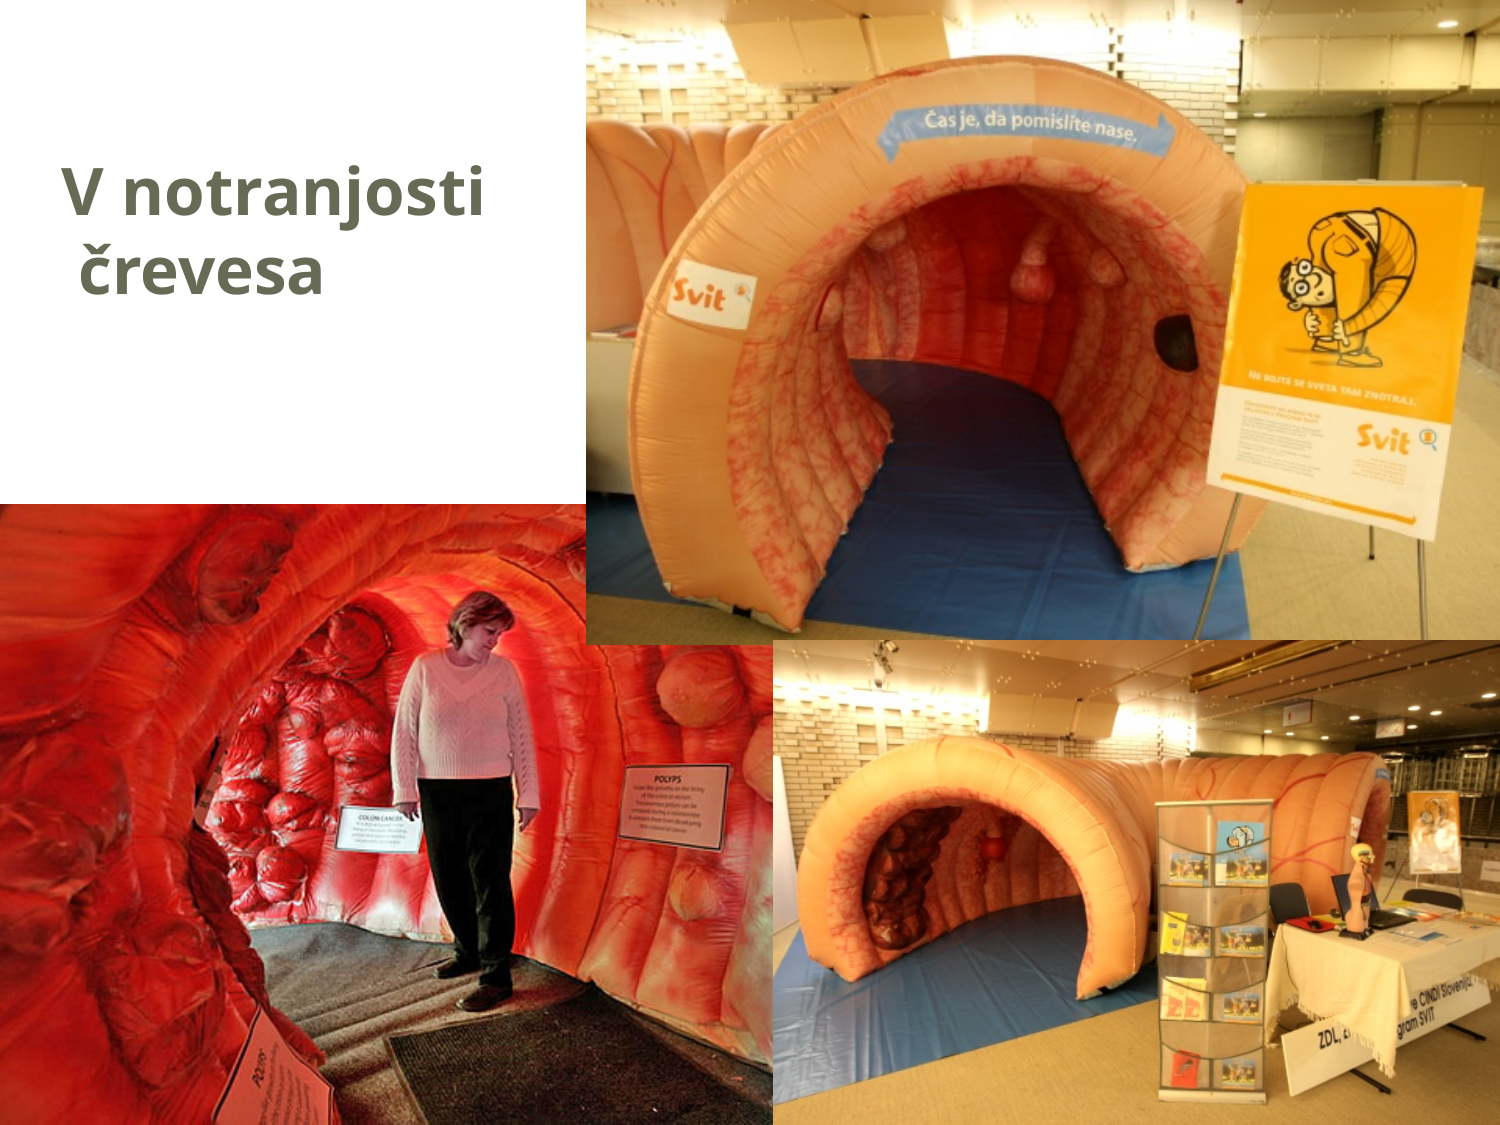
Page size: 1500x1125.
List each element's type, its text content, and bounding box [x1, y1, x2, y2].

picture [0, 0, 1500, 1125]
title V notranjosti črevesa [46, 140, 563, 317]
